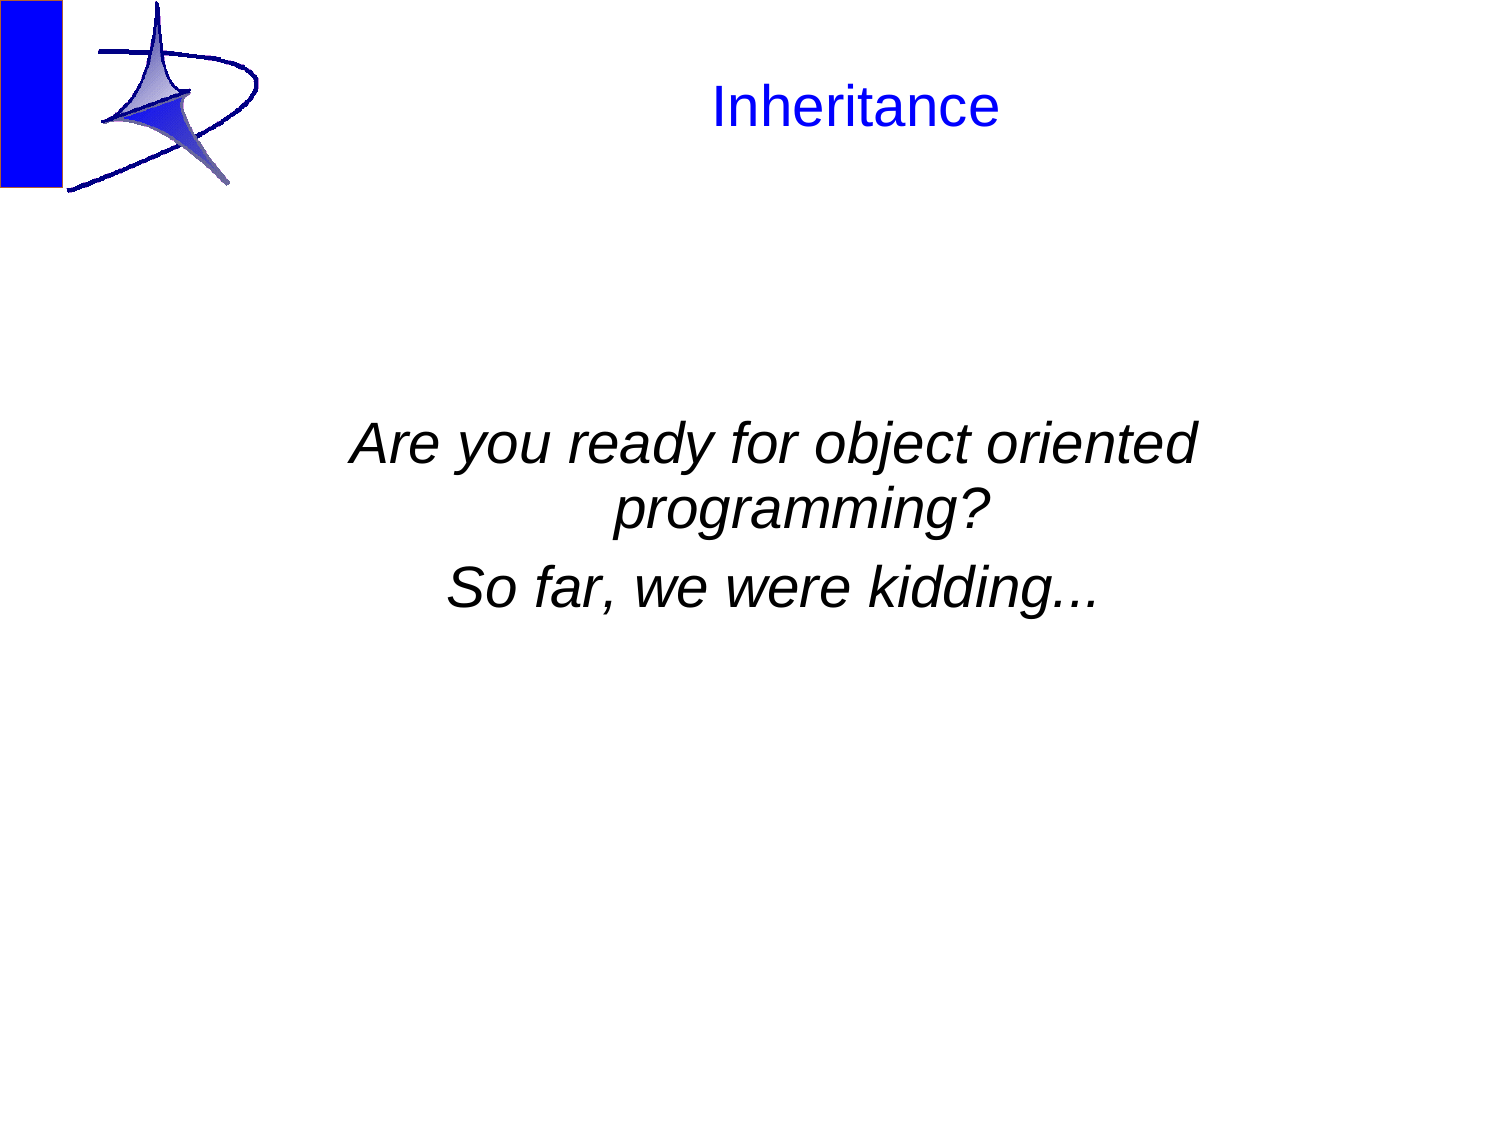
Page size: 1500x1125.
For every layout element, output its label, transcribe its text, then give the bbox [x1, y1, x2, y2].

list Are you ready for object oriented programming? So far, we were kidding... [256, 402, 1293, 695]
title Inheritance [262, 24, 1450, 188]
picture [62, 0, 263, 197]
